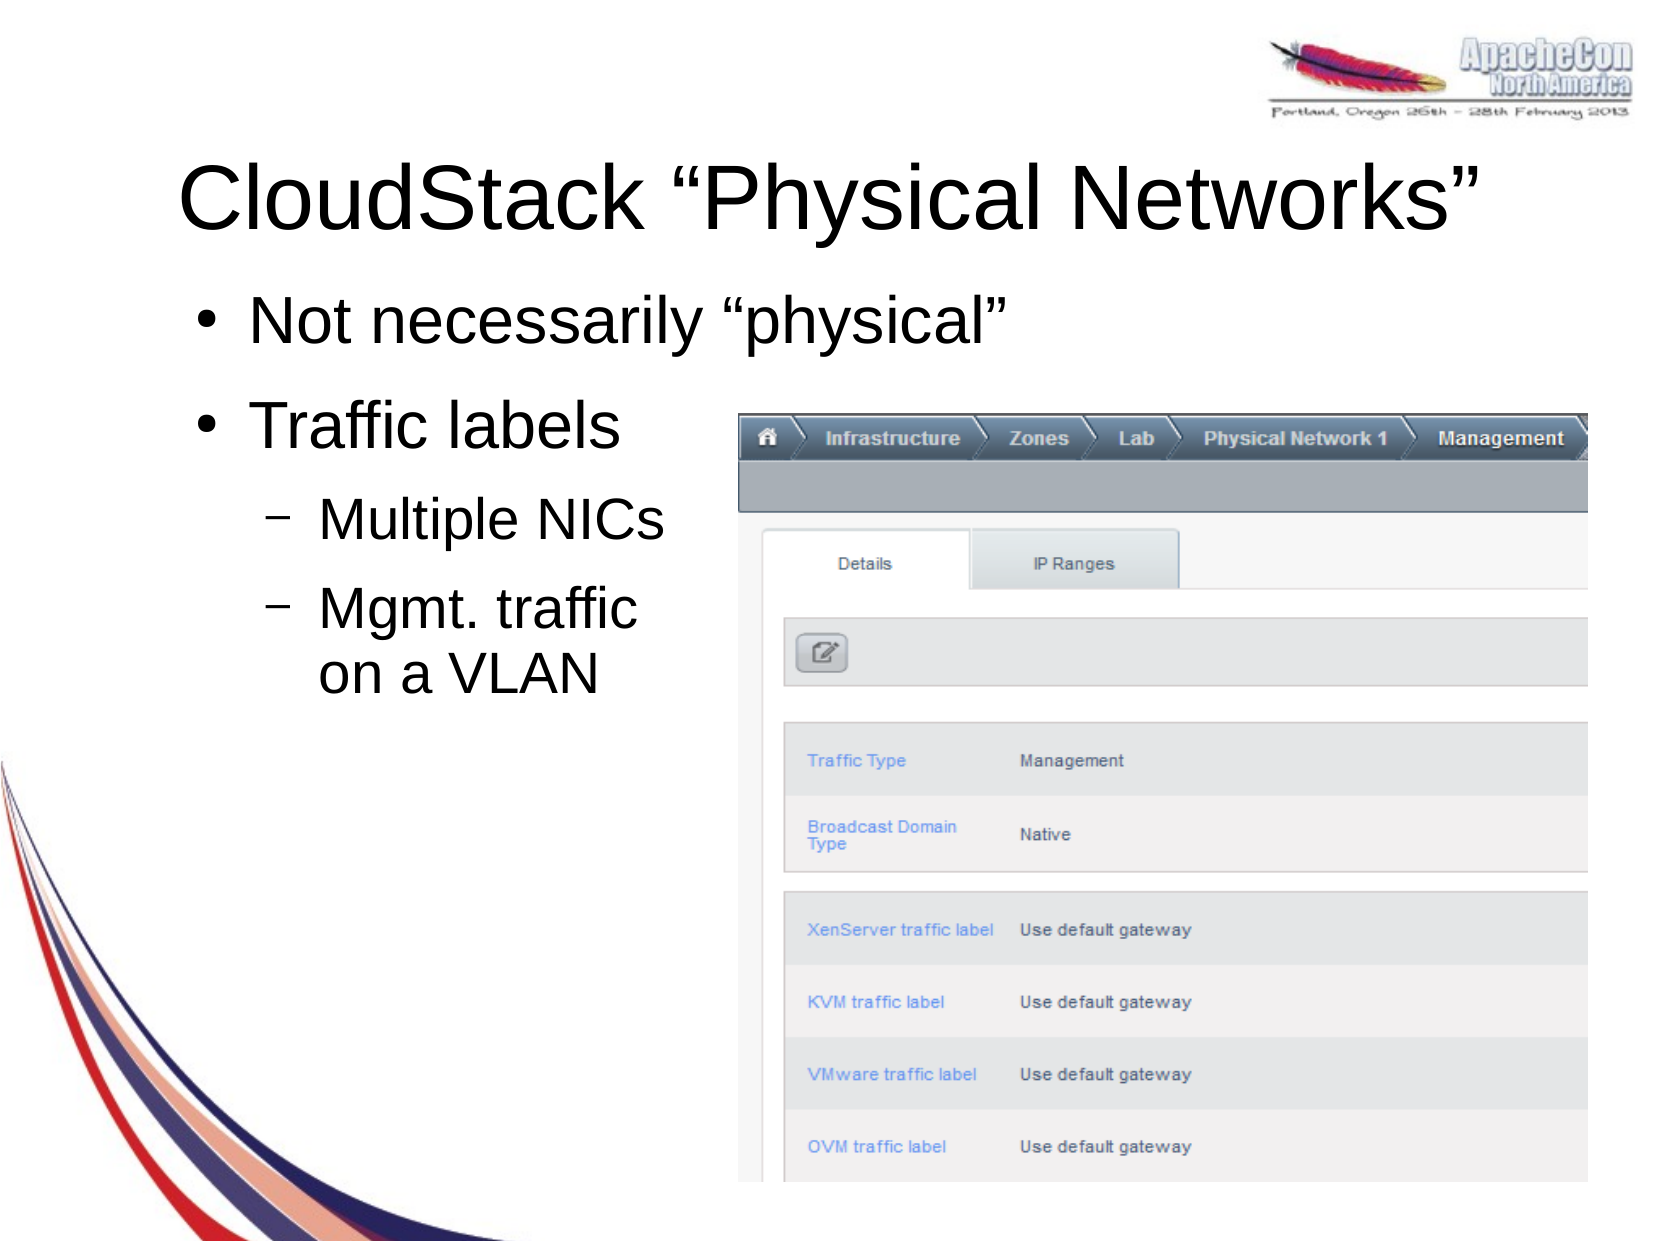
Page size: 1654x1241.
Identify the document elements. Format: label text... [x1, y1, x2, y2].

title CloudStack “Physical Networks” [177, 146, 1536, 250]
list Not necessarily “physical” Traffic labels Multiple NICs Mgmt. traffic on a VLAN [177, 283, 1536, 990]
picture [0, 0, 1654, 1241]
